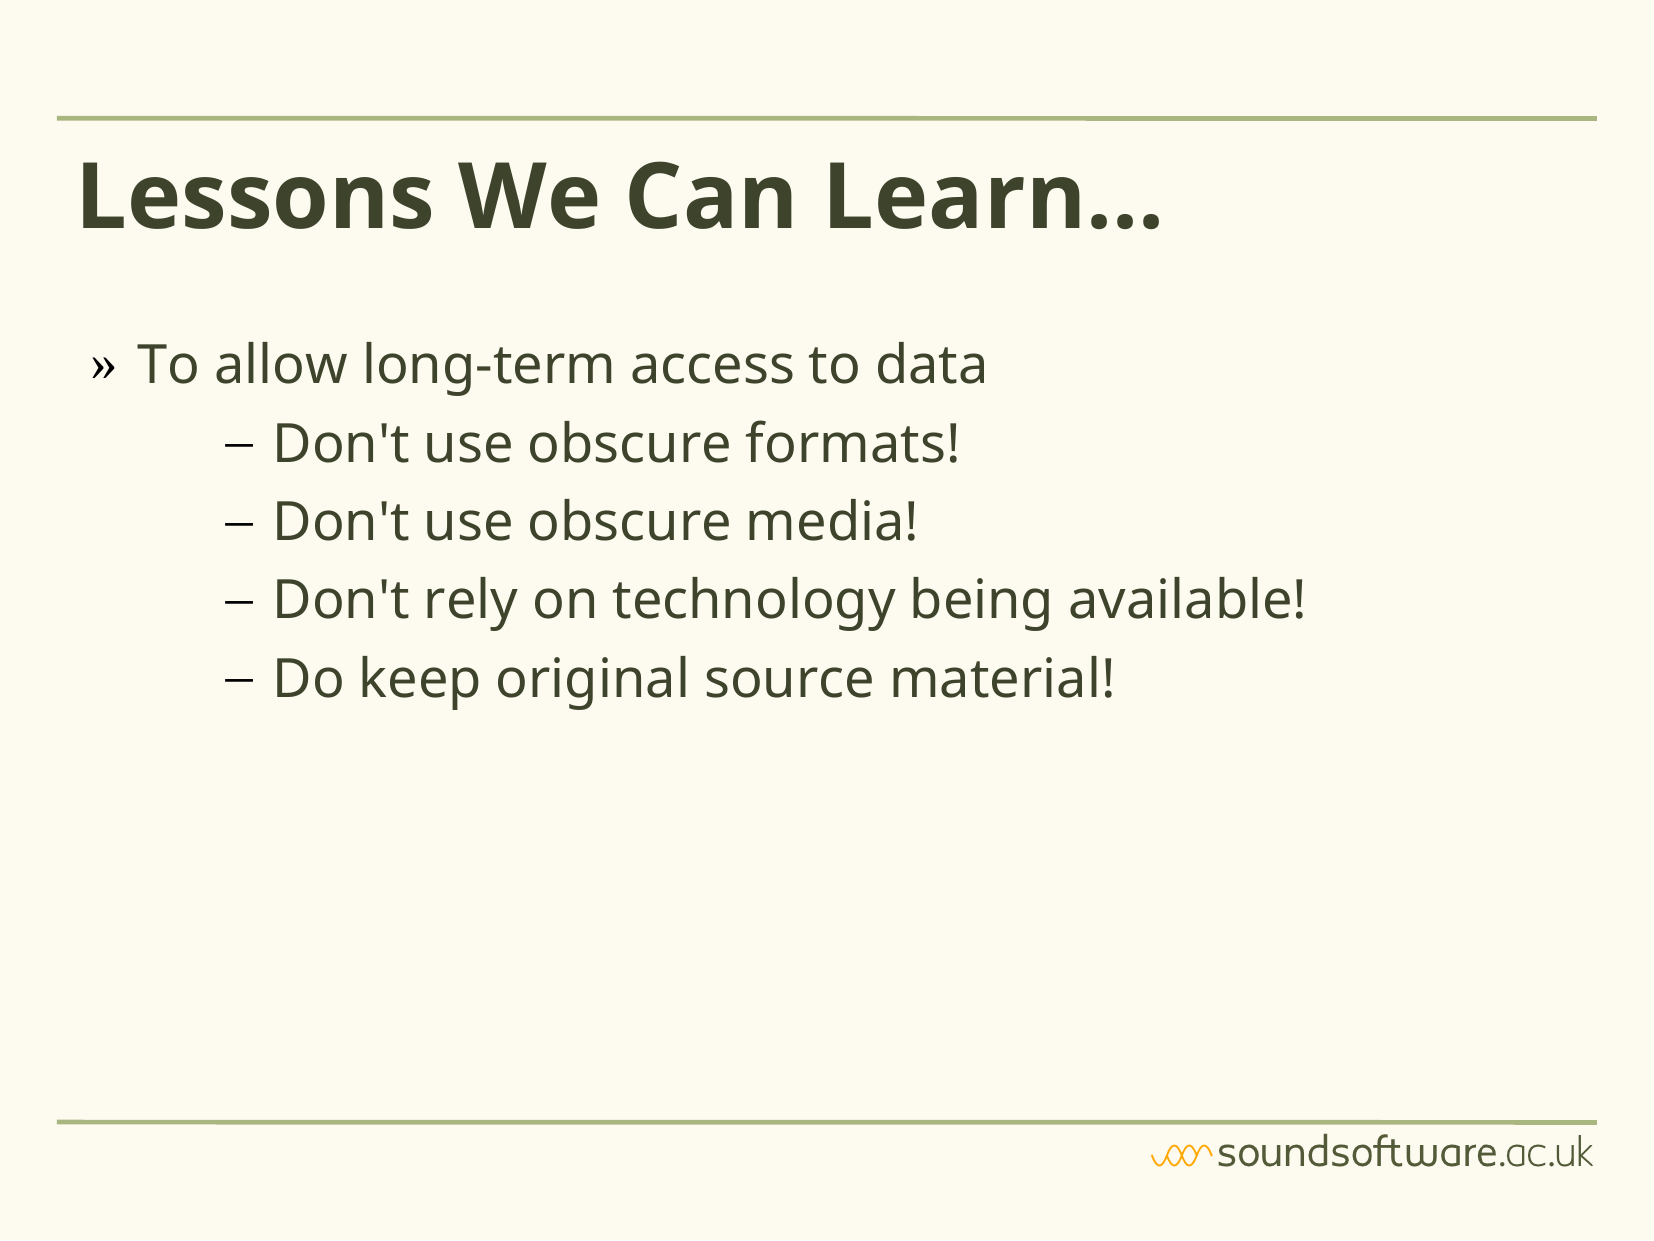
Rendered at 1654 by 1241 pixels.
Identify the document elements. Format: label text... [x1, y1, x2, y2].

list To allow long-term access to data Don't use obscure formats! Don't use obscure media! Don't rely on technology being available! Do keep original source material! [59, 321, 1594, 1140]
picture [1151, 1140, 1593, 1167]
title Lessons We Can Learn... [59, 109, 1594, 274]
